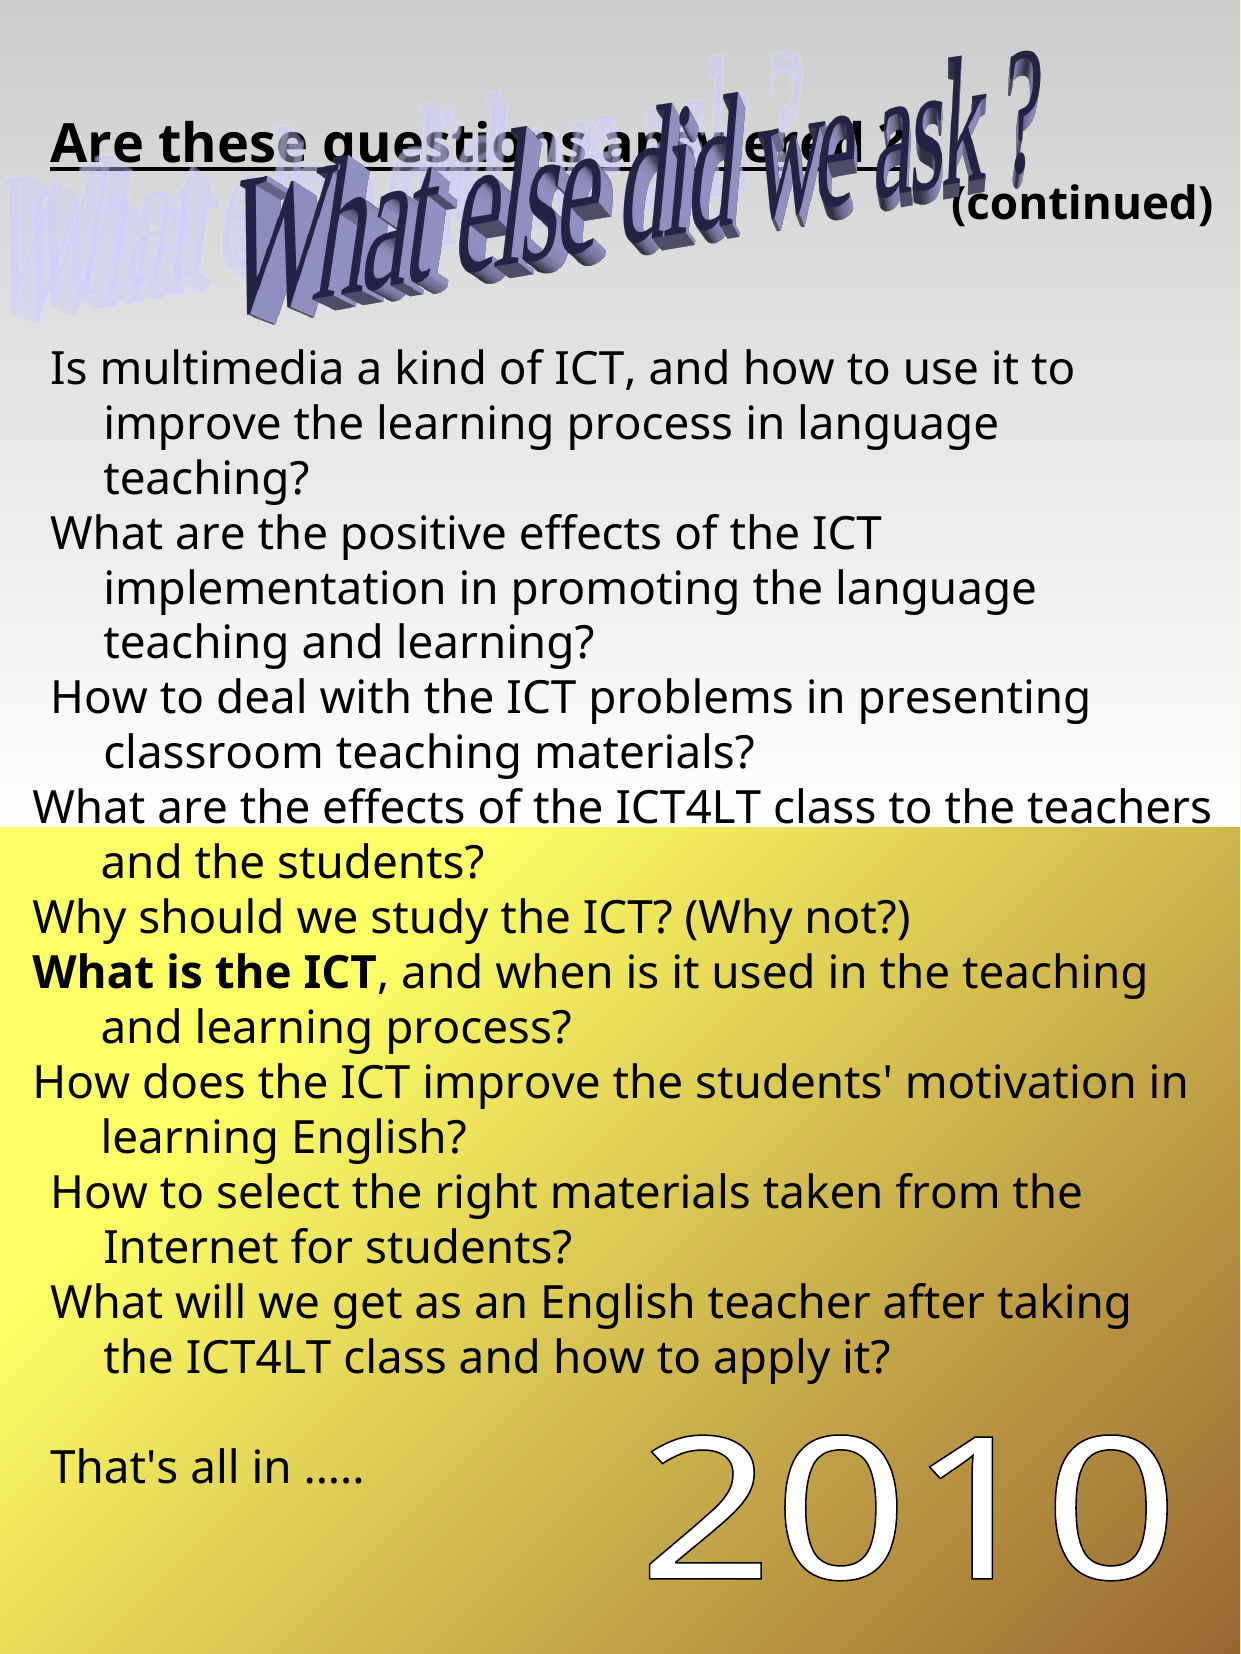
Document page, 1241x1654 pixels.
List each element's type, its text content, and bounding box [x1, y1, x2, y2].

text_box Are these questions answered ? (continued) Is multimedia a kind of ICT, and how to use it to improve the learning process in language teaching? What are the positive effects of the ICT implementation in promoting the language teaching and learning? How to deal with the ICT problems in presenting classroom teaching materials? What are the effects of the ICT4LT class to the teachers and the students? Why should we study the ICT? (Why not?) What is the ICT, and when is it used in the teaching and learning process? How does the ICT improve the students' motivation in learning English? How to select the right materials taken from the Internet for students? What will we get as an English teacher after taking the ICT4LT class and how to apply it? That's all in ..... [17, 101, 1229, 1625]
text_box 2010 [784, 1435, 897, 1581]
text_box 2010 [649, 1435, 762, 1579]
text_box 2010 [929, 1437, 993, 1579]
text_box 2010 [1055, 1435, 1168, 1581]
